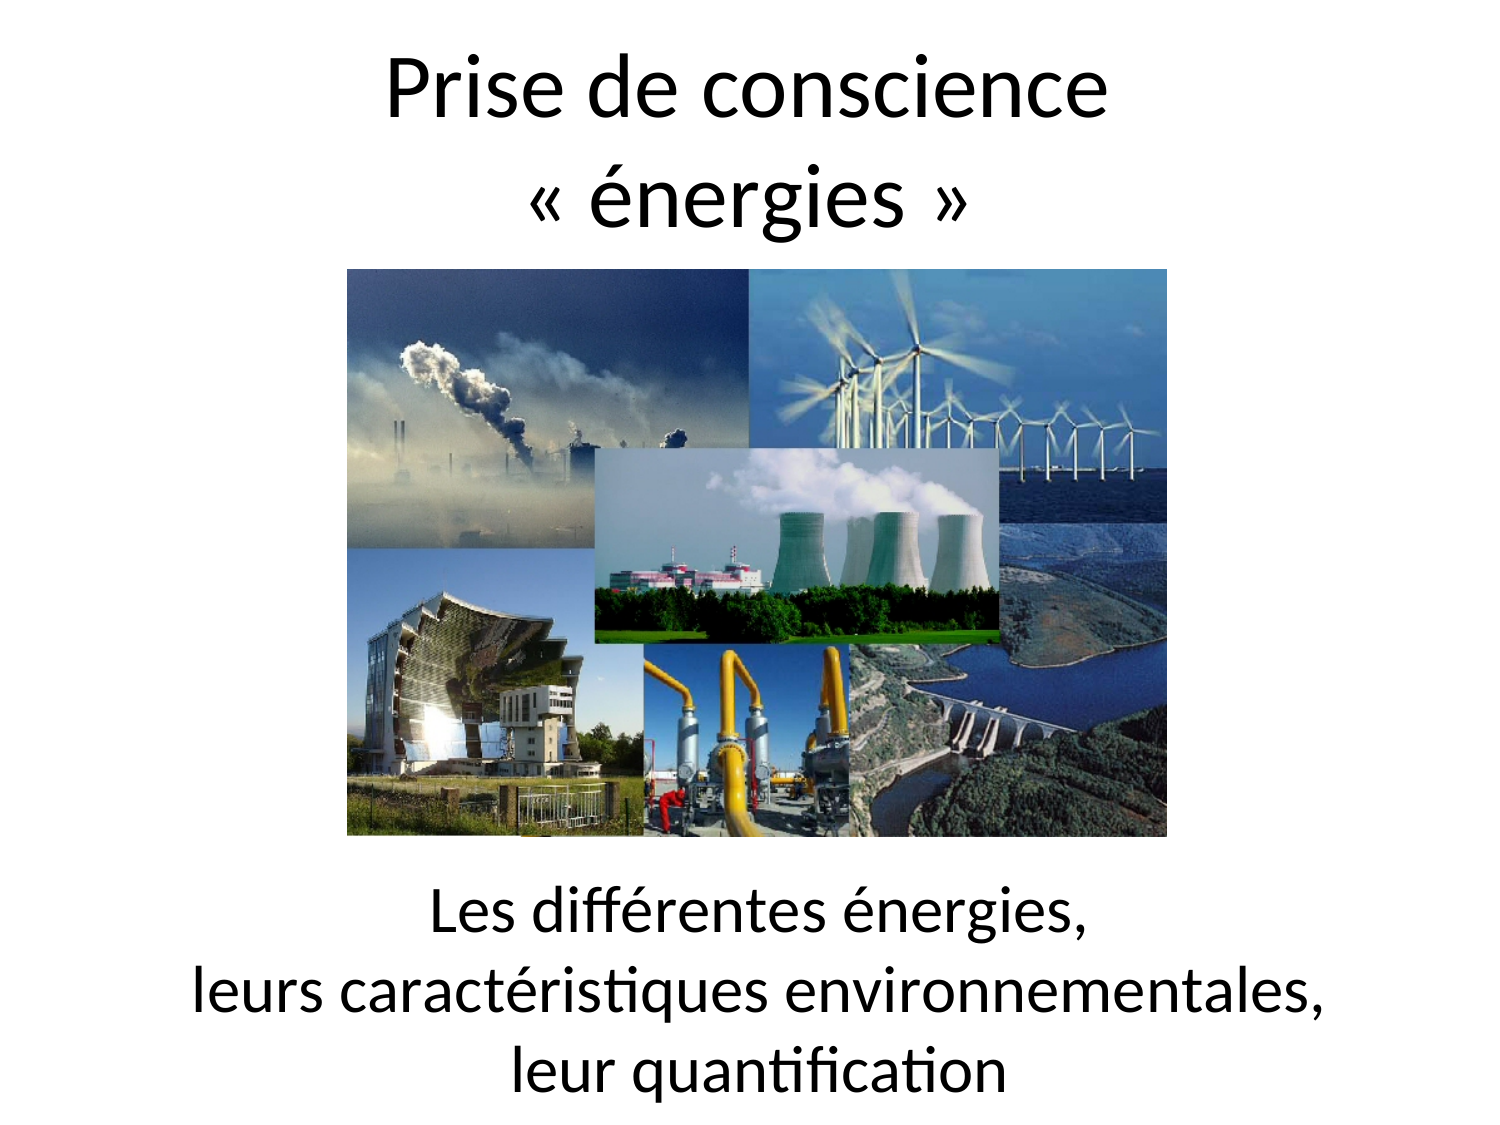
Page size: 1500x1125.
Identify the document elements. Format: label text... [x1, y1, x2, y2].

picture [347, 269, 1167, 837]
title Prise de conscience « énergies » [110, 15, 1386, 257]
text_box Les différentes énergies, leurs caractéristiques environnementales, leur quantification [58, 858, 1461, 1125]
